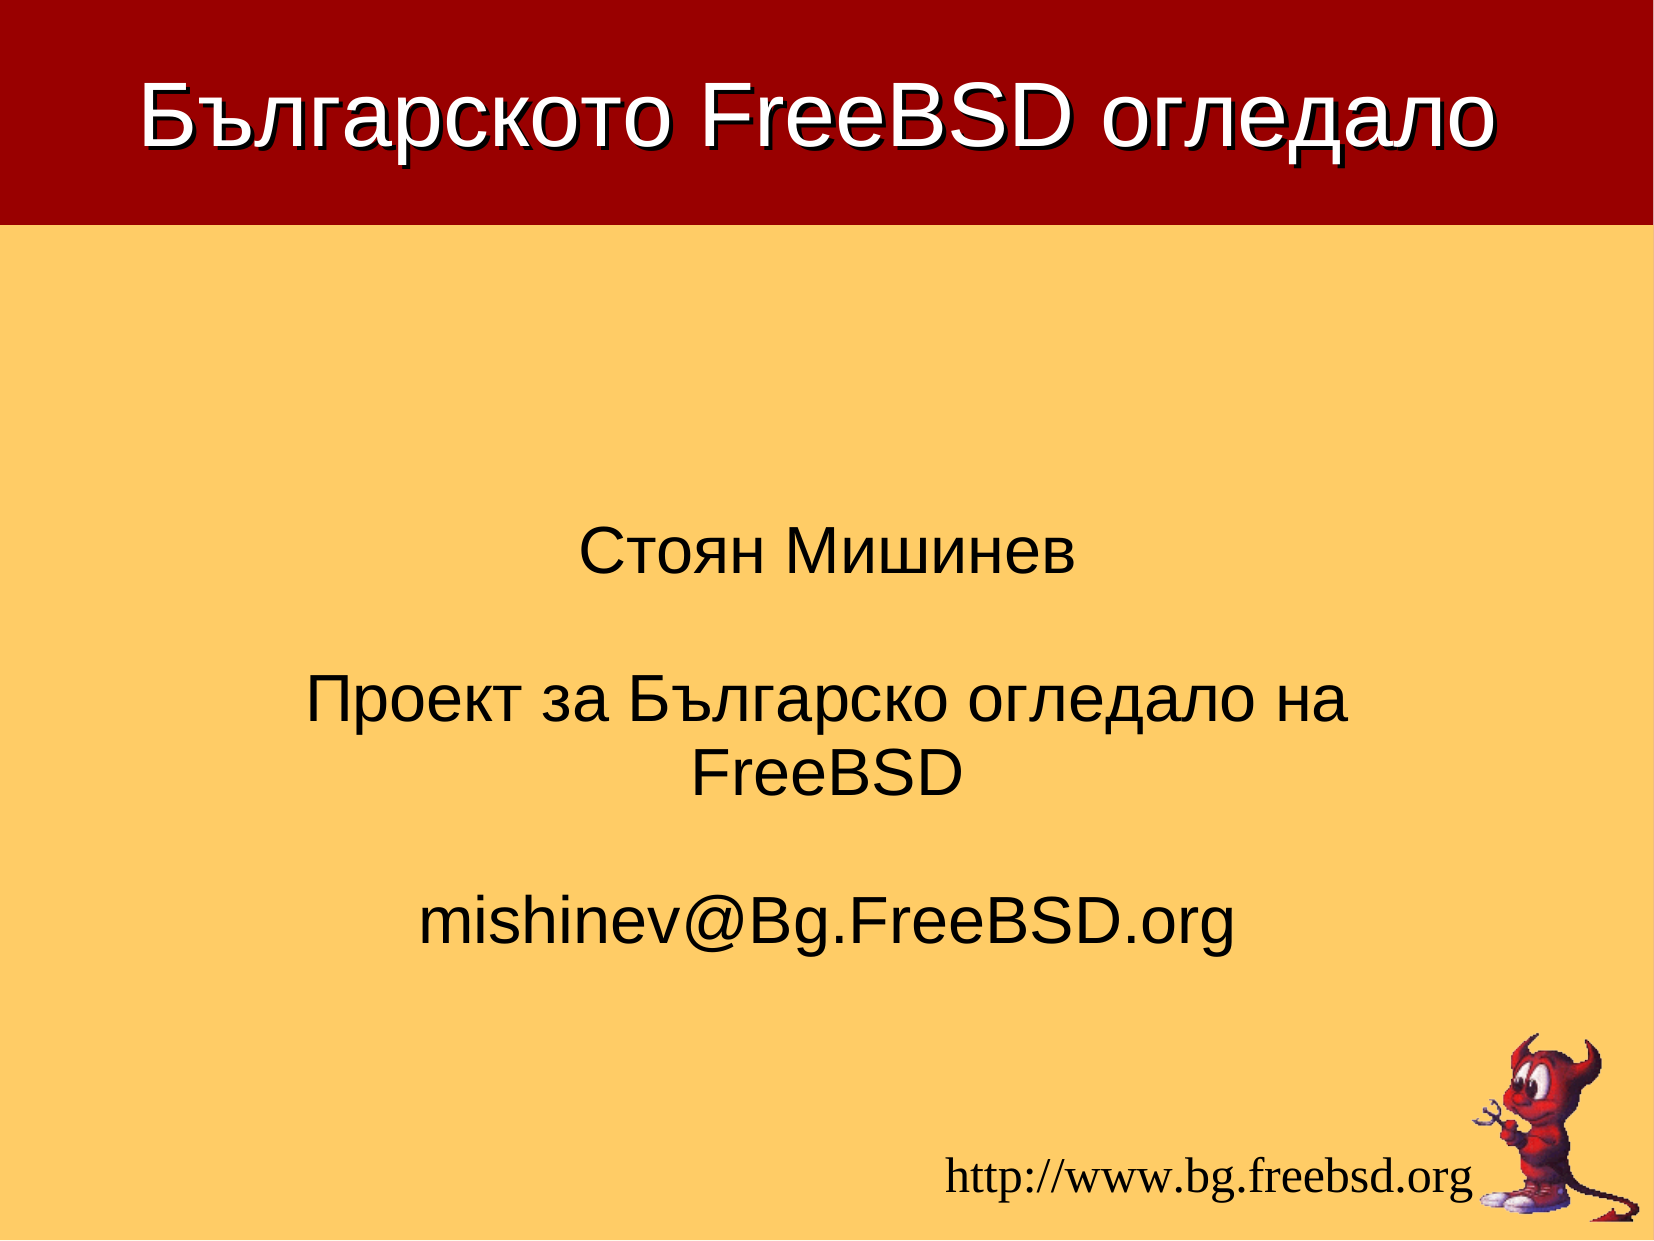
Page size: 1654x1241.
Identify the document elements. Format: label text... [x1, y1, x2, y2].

subtitle Стоян Мишинев Проект за Българско огледало на FreeBSD mishinev@Bg.FreeBSD.org [121, 344, 1534, 1127]
title Българското FreeBSD огледало [112, 11, 1525, 219]
picture [1464, 1030, 1643, 1227]
text_box http://www.bg.freebsd.org [945, 1148, 1466, 1204]
